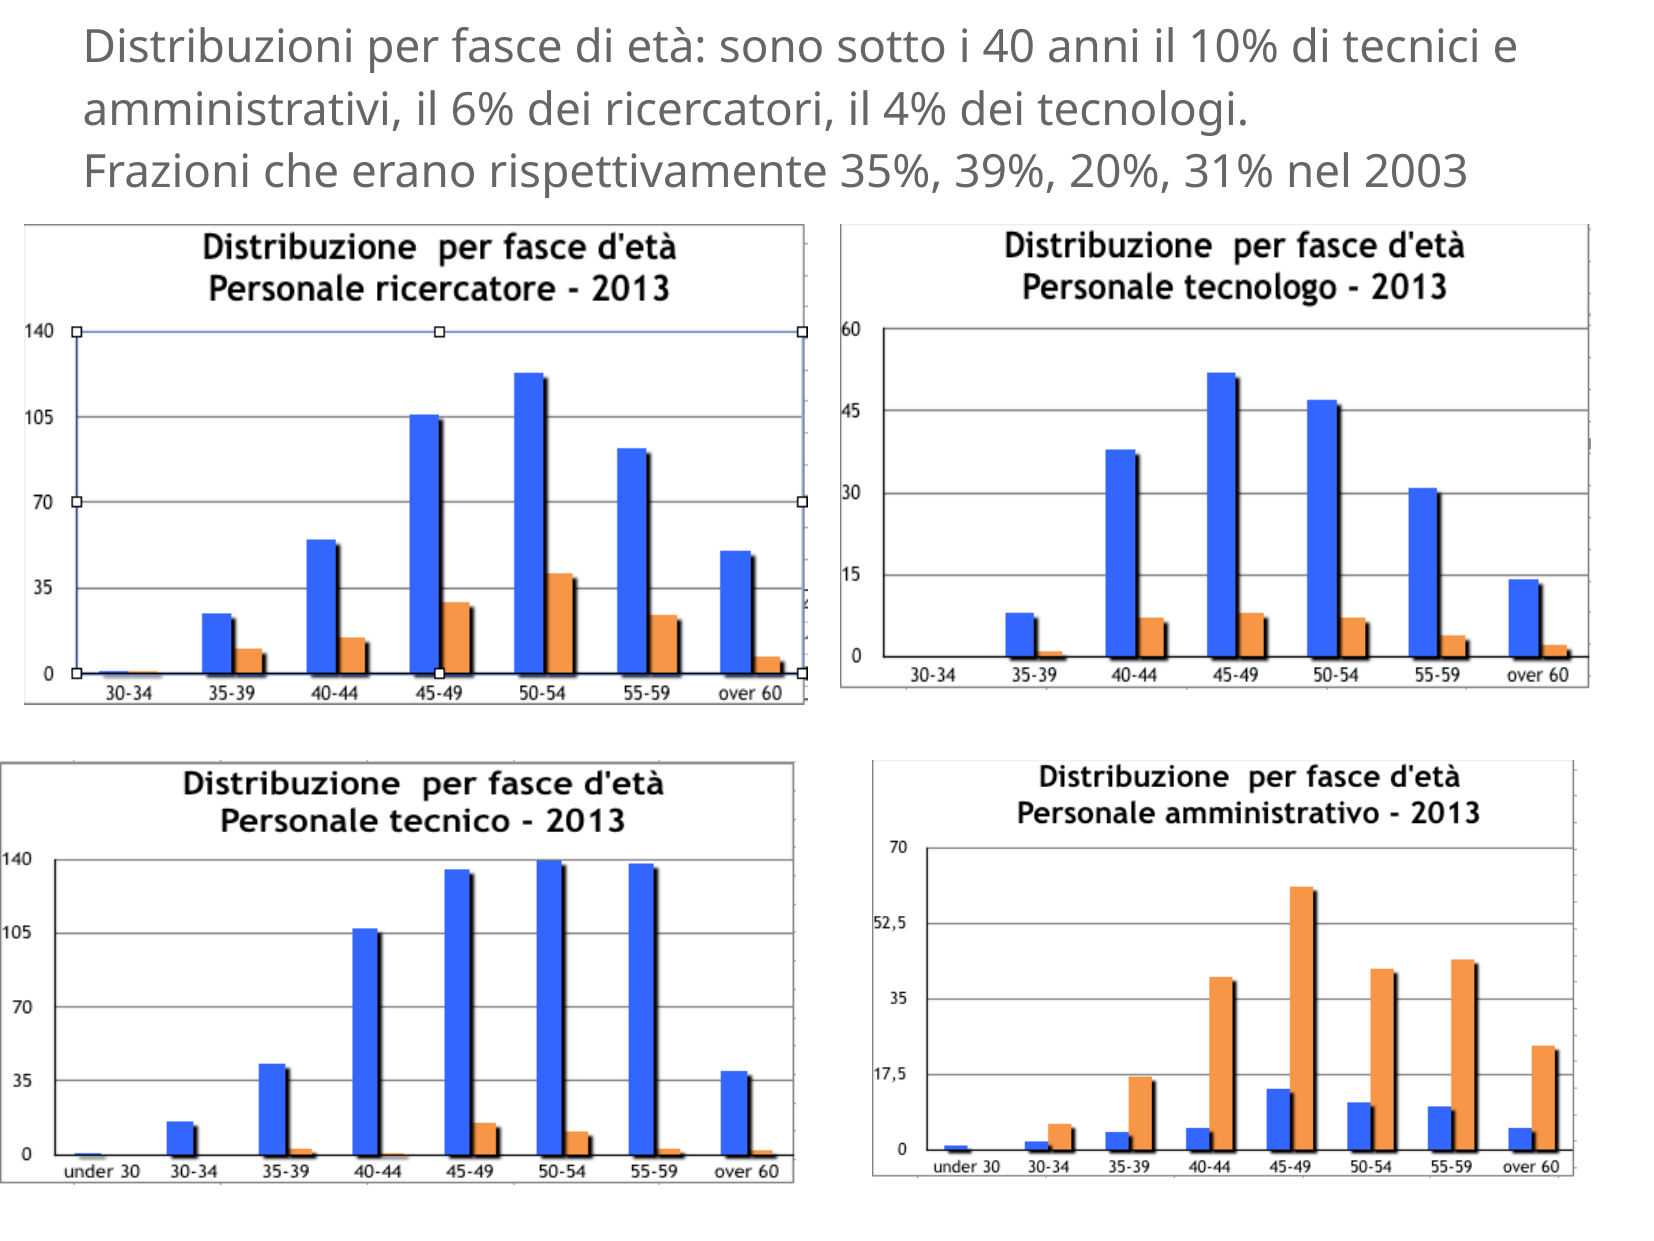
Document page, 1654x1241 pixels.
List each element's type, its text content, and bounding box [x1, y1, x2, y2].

title Distribuzioni per fasce di età: sono sotto i 40 anni il 10% di tecnici e amministrativi, il 6% dei ricercatori, il 4% dei tecnologi. Frazioni che erano rispettivamente 35%, 39%, 20%, 31% nel 2003 [82, 25, 1571, 190]
picture [872, 760, 1577, 1178]
picture [24, 224, 808, 706]
picture [840, 224, 1591, 691]
picture [0, 760, 796, 1186]
